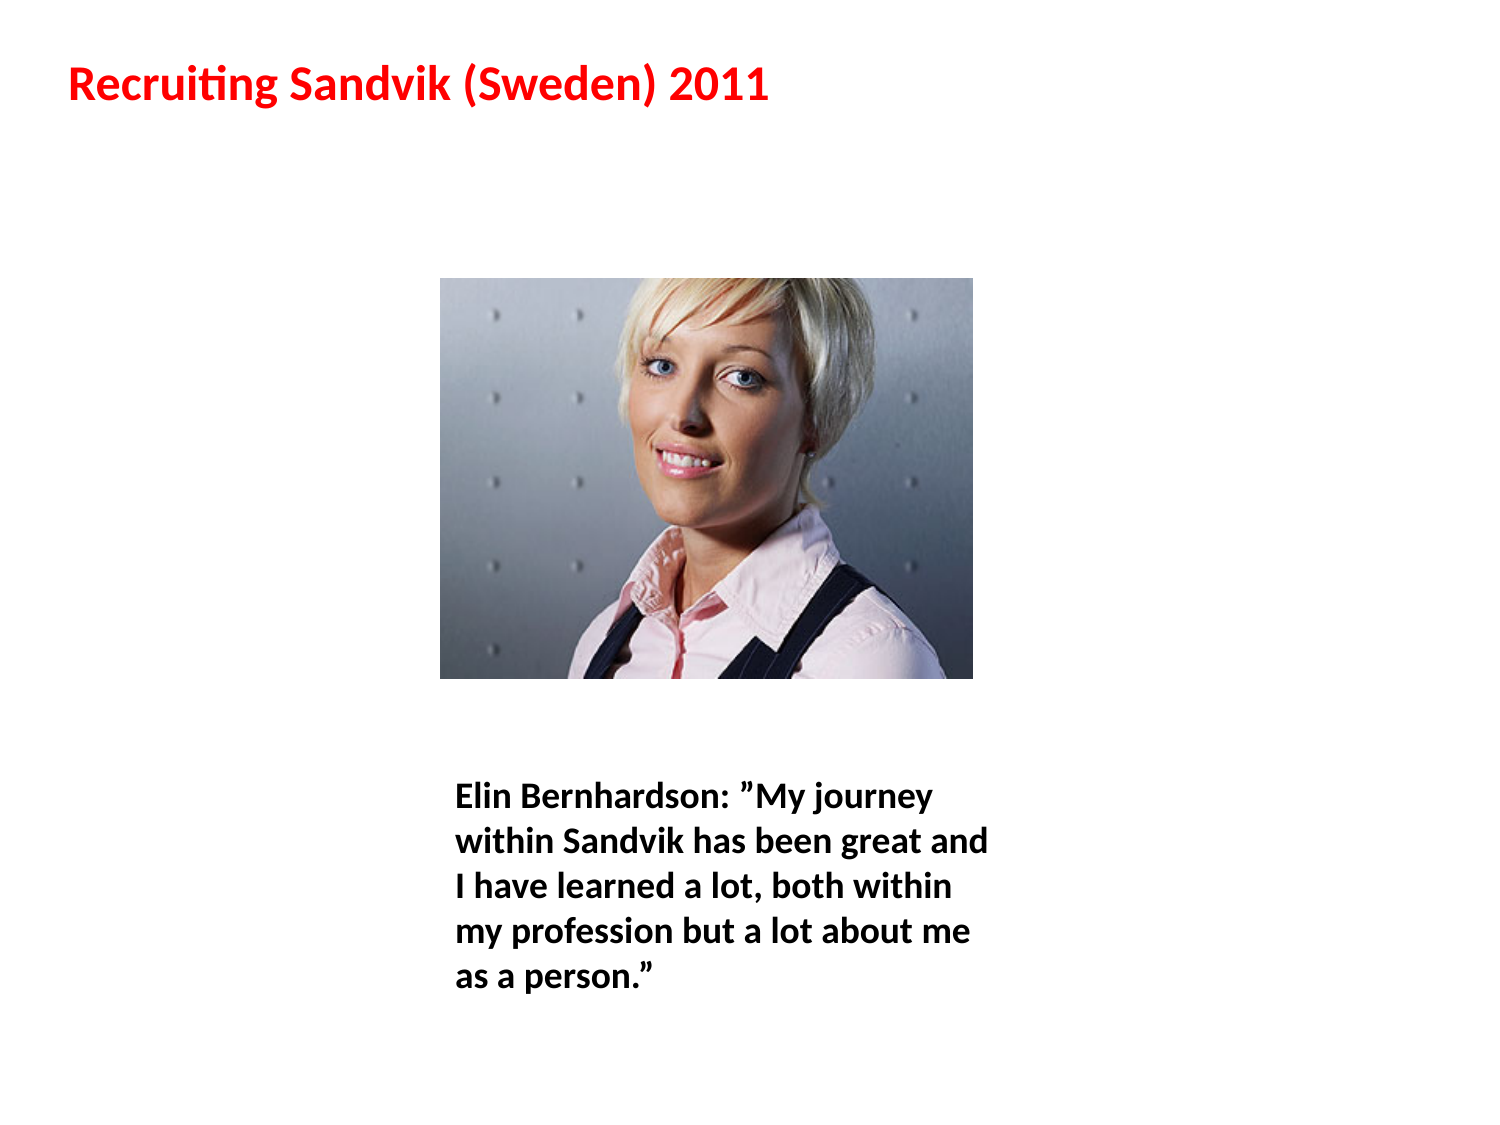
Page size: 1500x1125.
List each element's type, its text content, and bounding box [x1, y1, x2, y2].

text_box Elin Bernhardson: ”My journey within Sandvik has been great and I have learned a lot, both within my profession but a lot about me as a person.” [440, 763, 1010, 1097]
picture [440, 278, 973, 679]
text_box Recruiting Sandvik (Sweden) 2011 [53, 42, 1058, 119]
